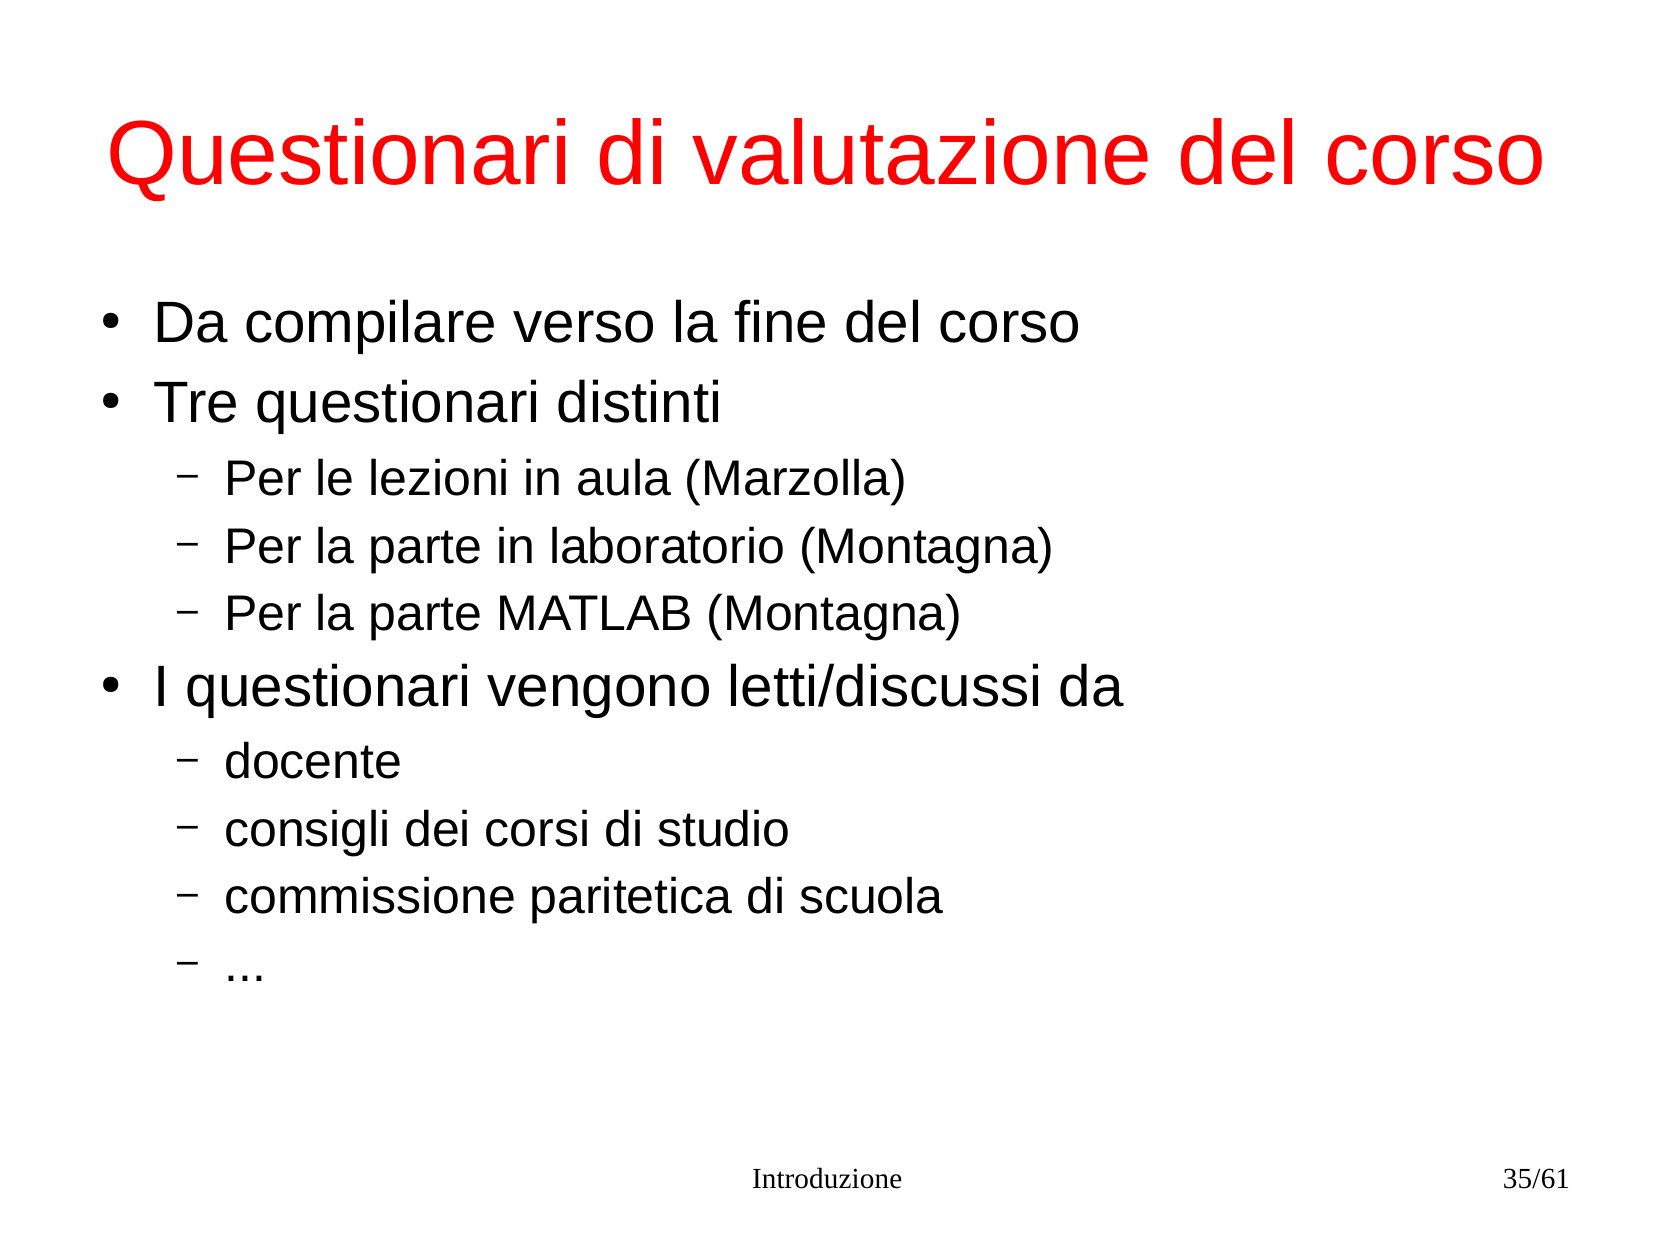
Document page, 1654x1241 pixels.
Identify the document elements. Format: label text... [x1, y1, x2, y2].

list Da compilare verso la fine del corso Tre questionari distinti Per le lezioni in aula (Marzolla) Per la parte in laboratorio (Montagna) Per la parte MATLAB (Montagna) I questionari vengono letti/discussi da docente consigli dei corsi di studio commissione paritetica di scuola ... [82, 290, 1571, 1126]
title Questionari di valutazione del corso [82, 49, 1571, 257]
